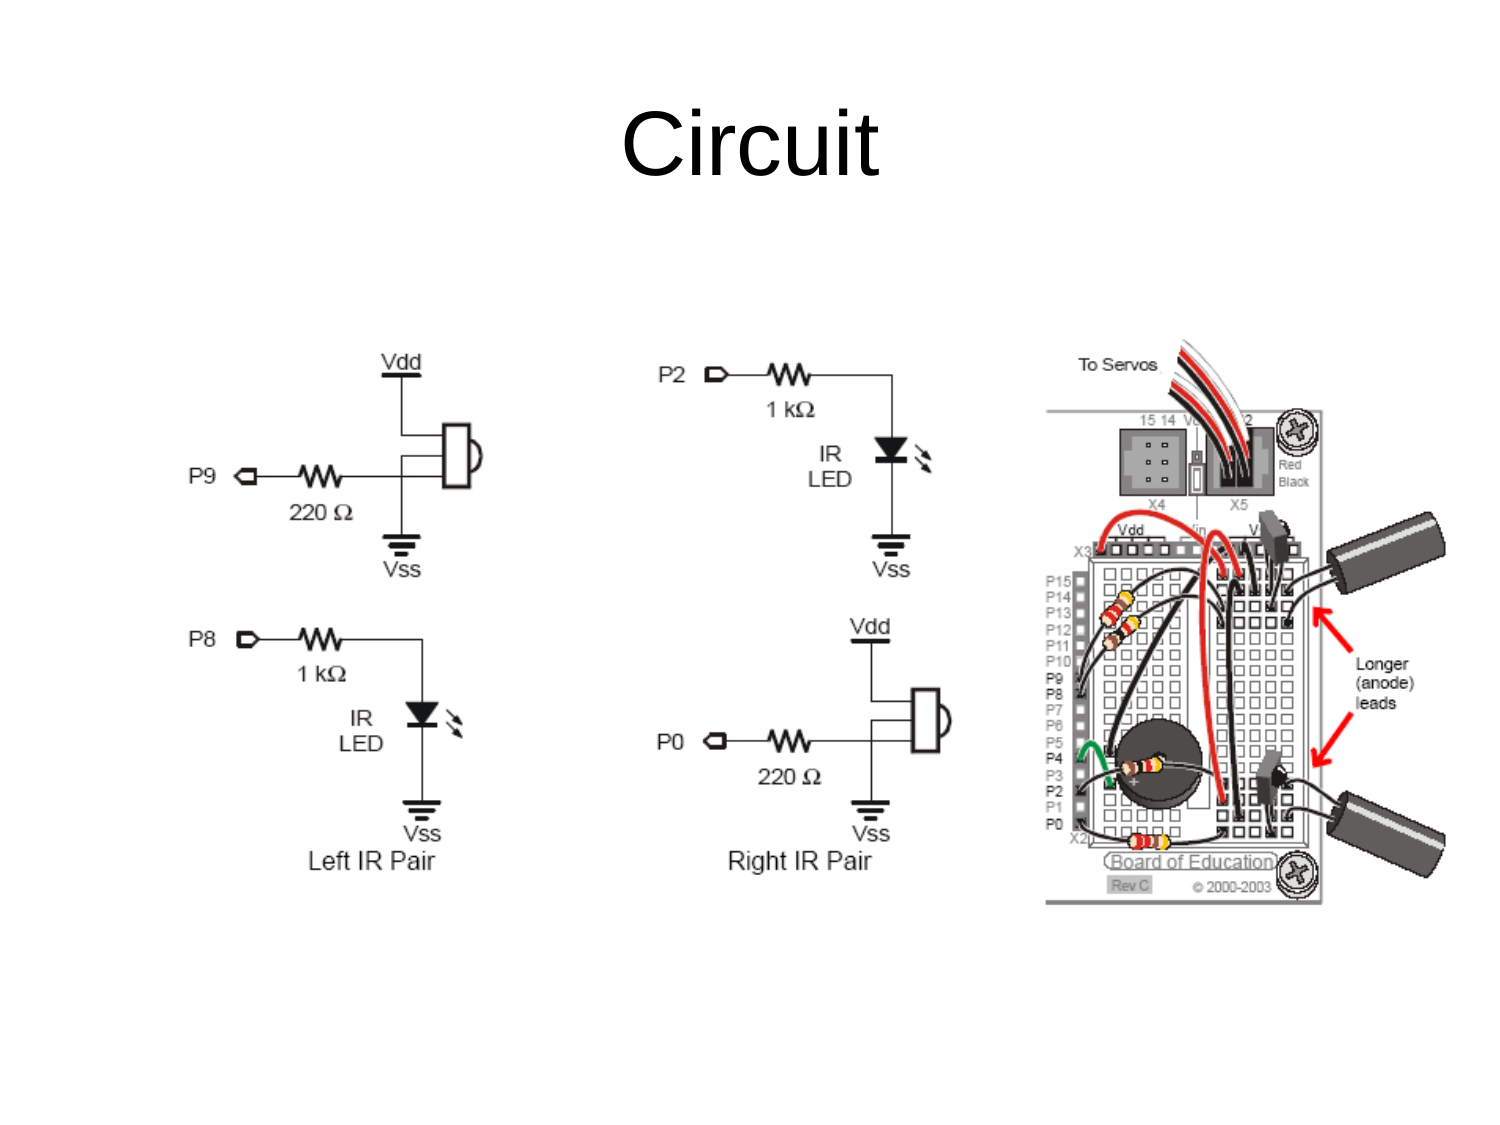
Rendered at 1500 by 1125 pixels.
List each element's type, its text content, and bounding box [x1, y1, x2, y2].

picture [137, 324, 988, 932]
picture [999, 324, 1474, 938]
title Circuit [75, 45, 1426, 233]
